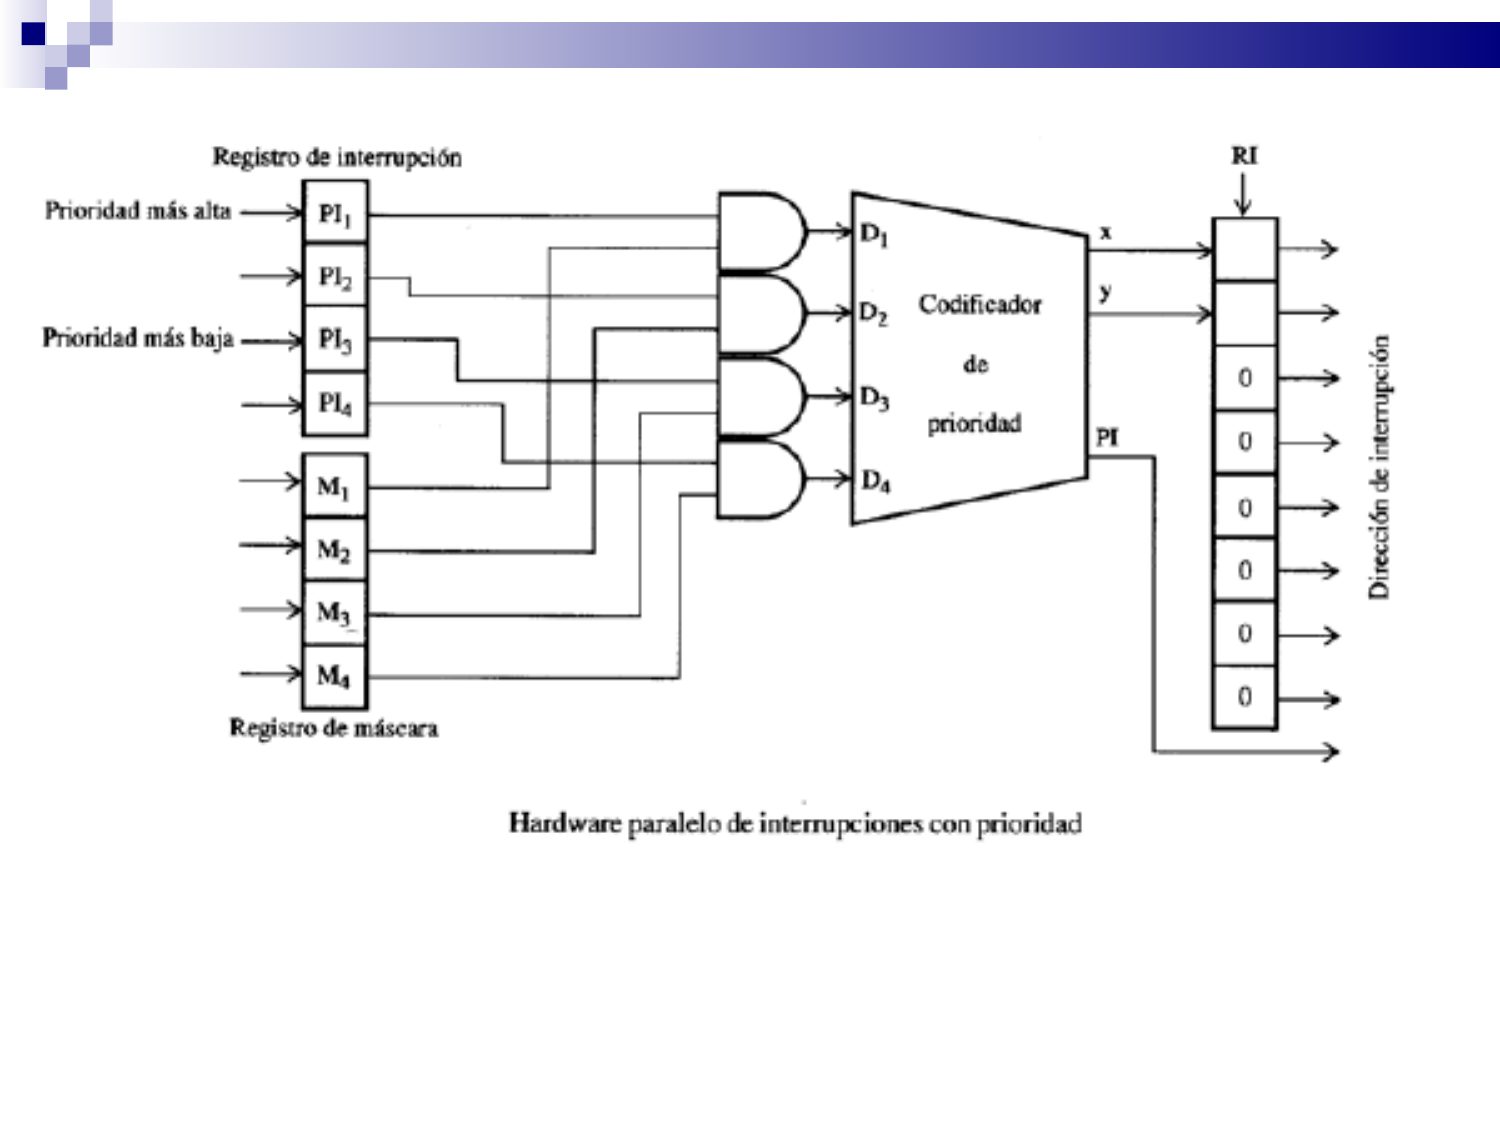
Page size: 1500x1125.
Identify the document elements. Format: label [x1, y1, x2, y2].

picture [17, 125, 1412, 858]
